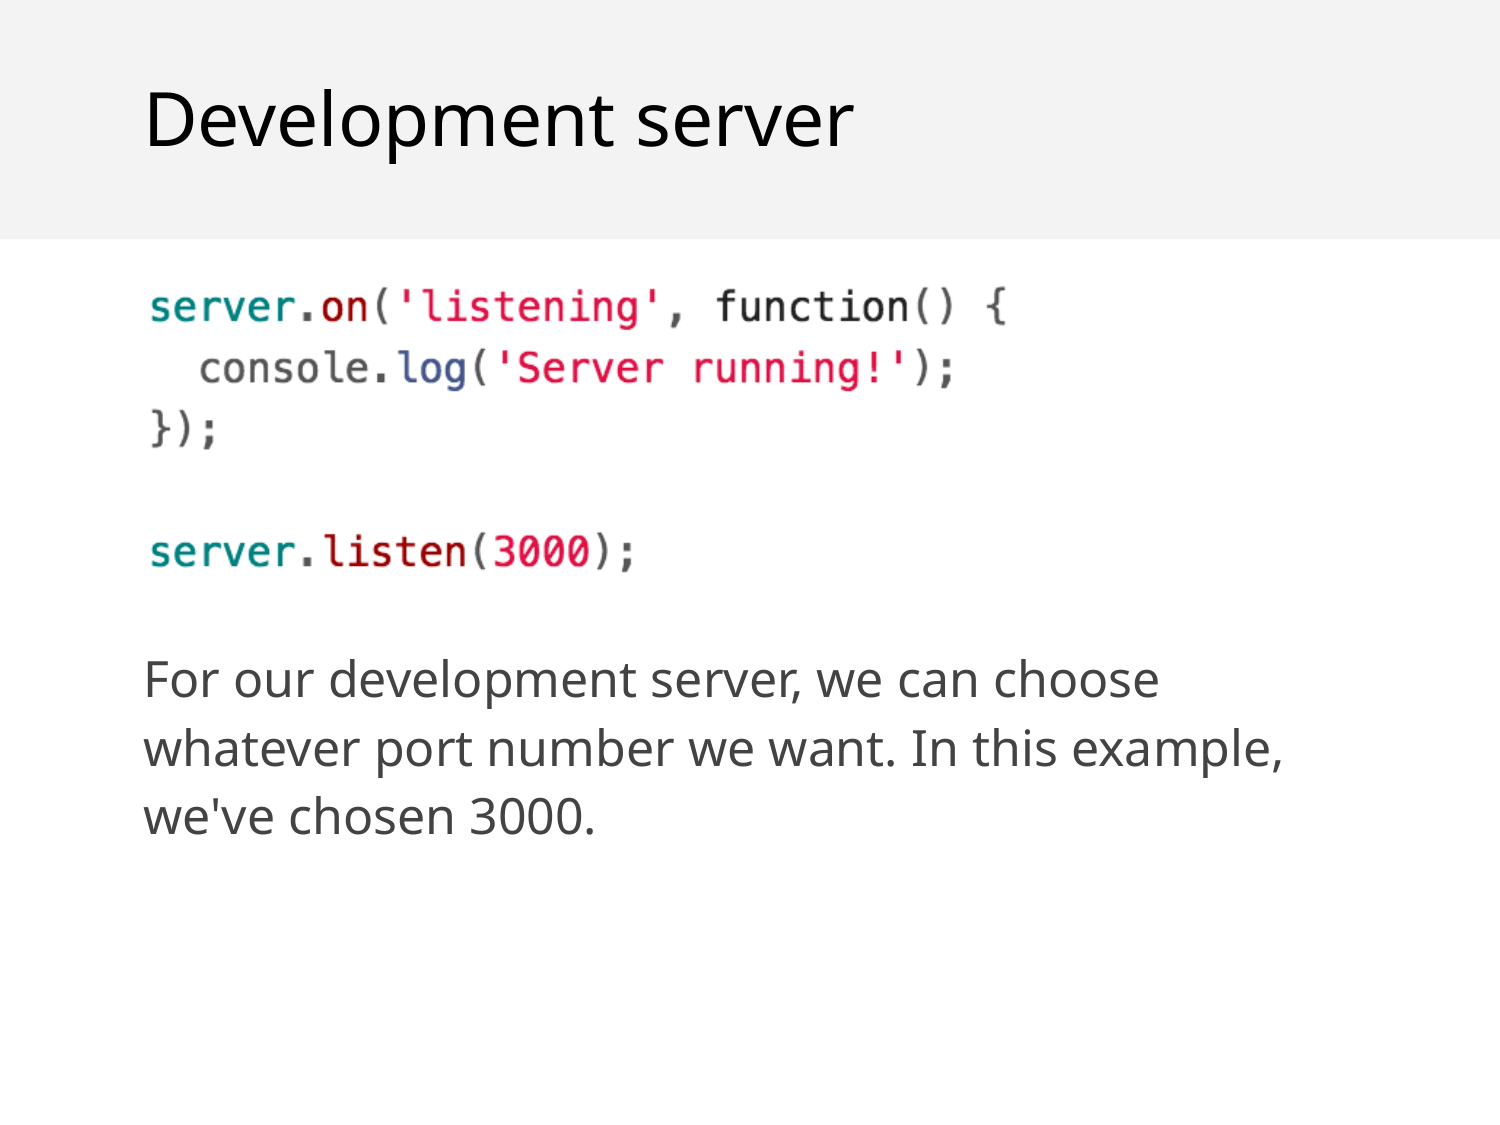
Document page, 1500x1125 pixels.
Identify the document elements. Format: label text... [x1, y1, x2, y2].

list For our development server, we can choose whatever port number we want. In this example, we've chosen 3000. [128, 623, 1372, 1004]
picture [128, 256, 1289, 581]
title Development server [128, 56, 1372, 183]
